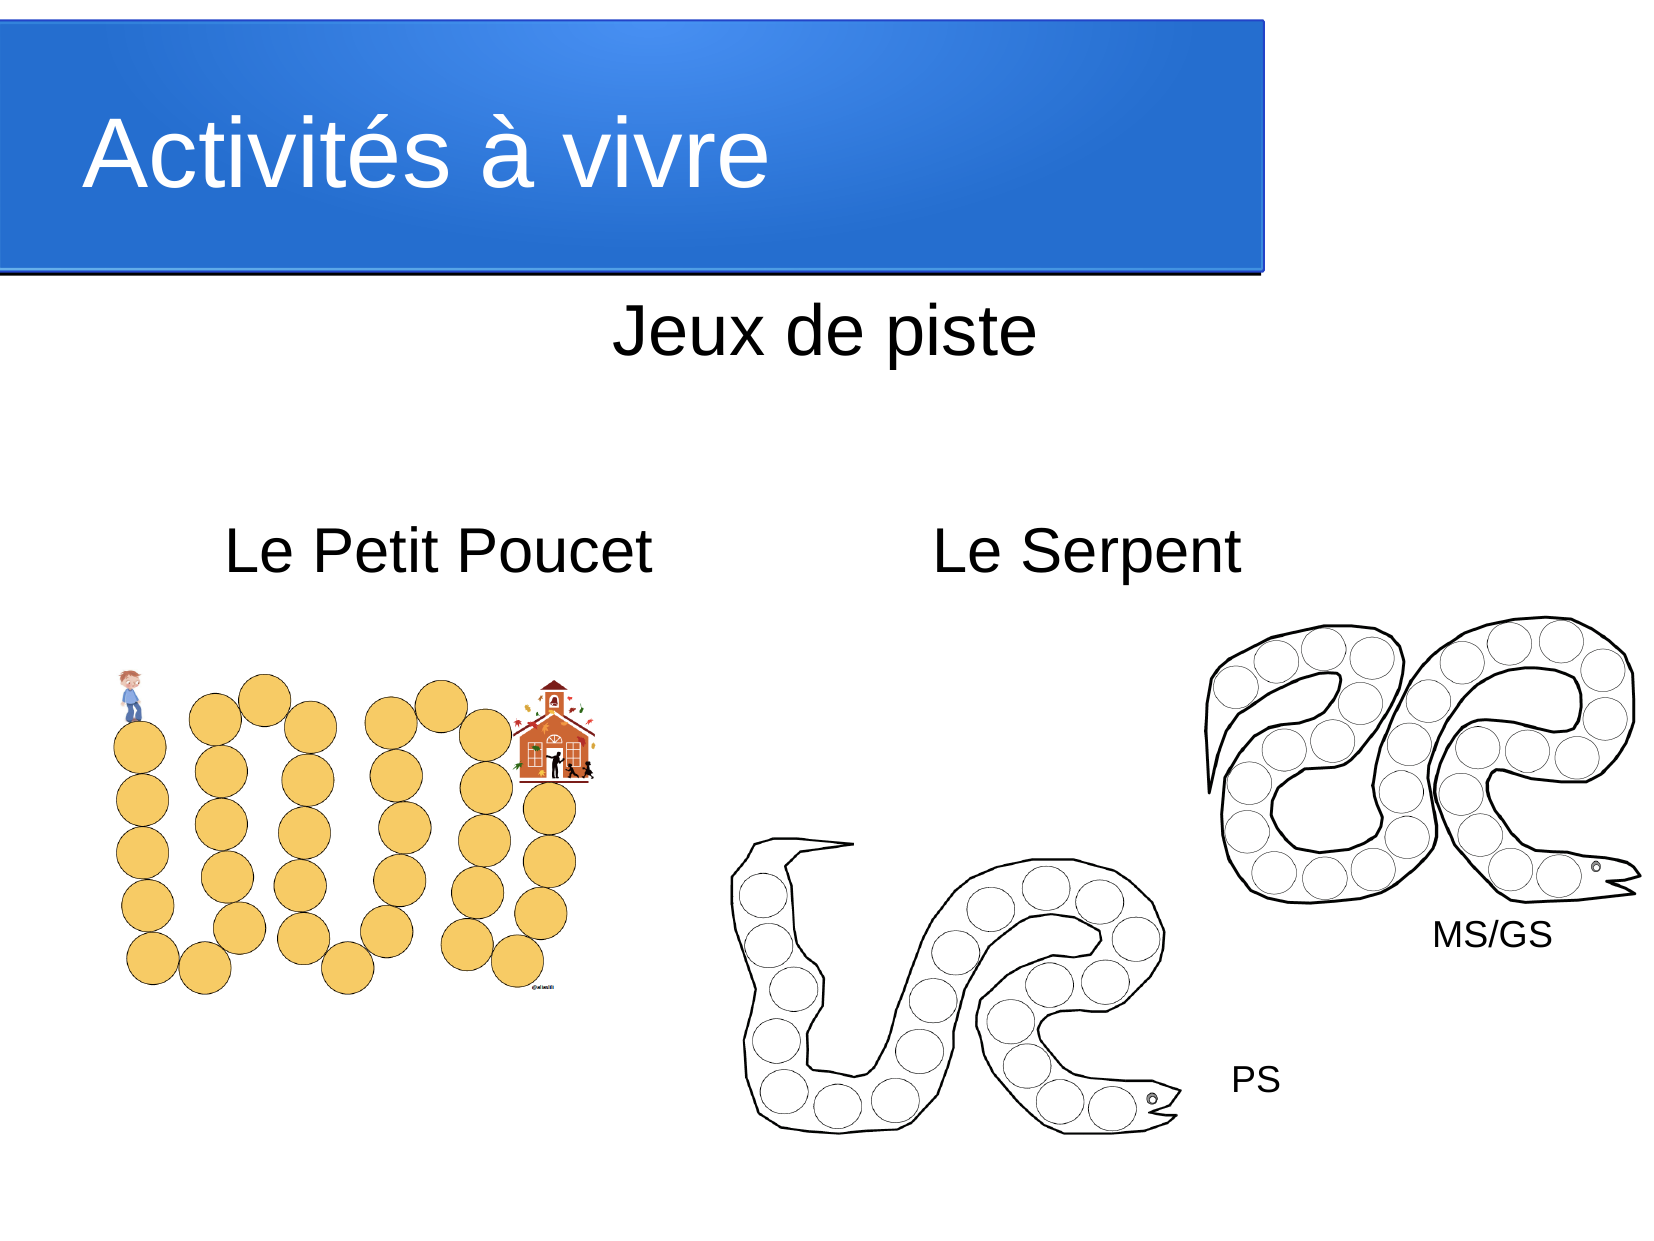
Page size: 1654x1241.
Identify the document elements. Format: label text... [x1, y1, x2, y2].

picture [106, 661, 599, 1005]
title Activités à vivre [82, 49, 1250, 257]
picture [720, 826, 1195, 1149]
text_box PS [1216, 1051, 1297, 1108]
list Jeux de piste Le Petit Poucet Le Serpent [82, 290, 1538, 634]
text_box MS/GS [1417, 906, 1568, 963]
picture [1204, 614, 1642, 907]
